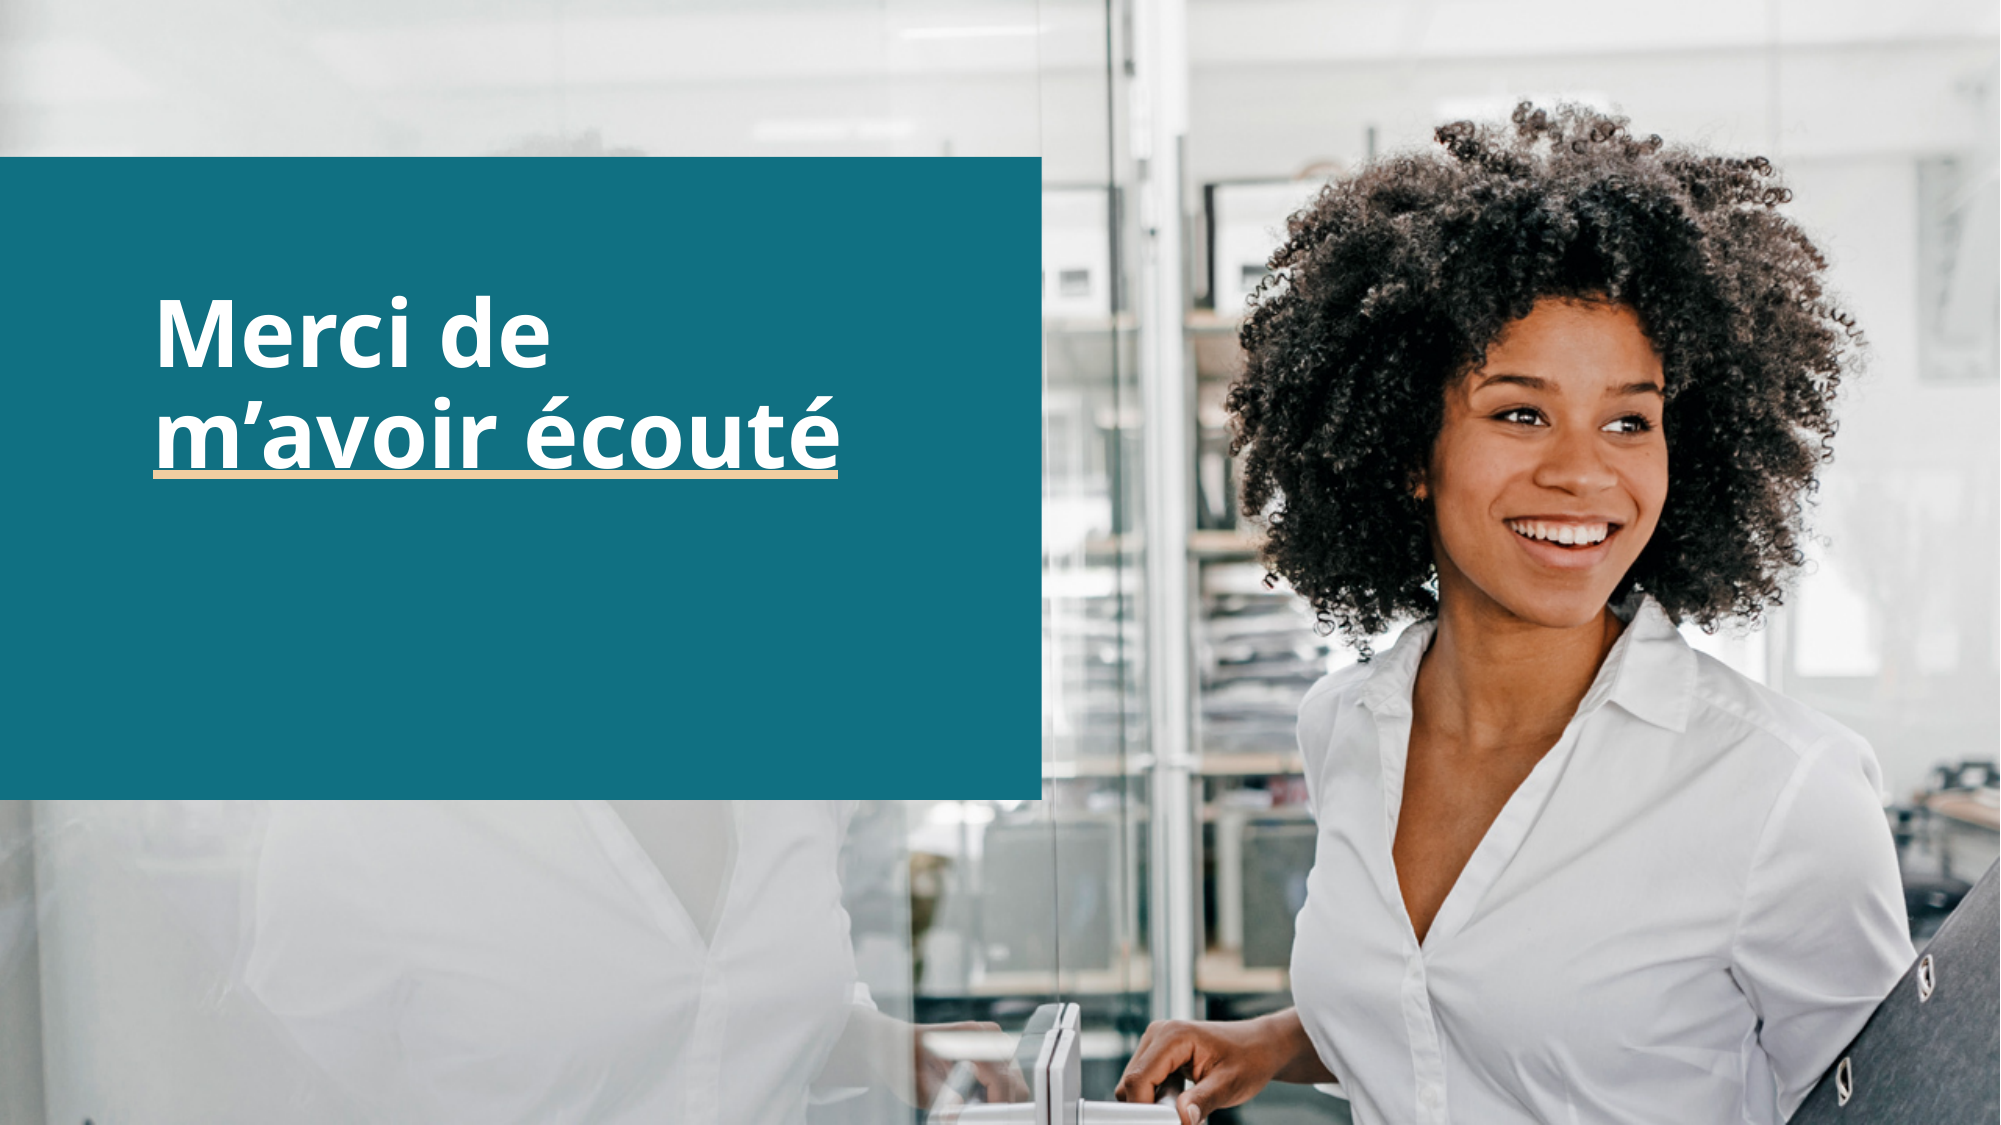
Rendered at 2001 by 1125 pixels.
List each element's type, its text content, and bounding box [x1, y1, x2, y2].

picture [0, 0, 2000, 1125]
text_box [0, 156, 1042, 800]
title Merci de m’avoir écouté [137, 279, 935, 497]
